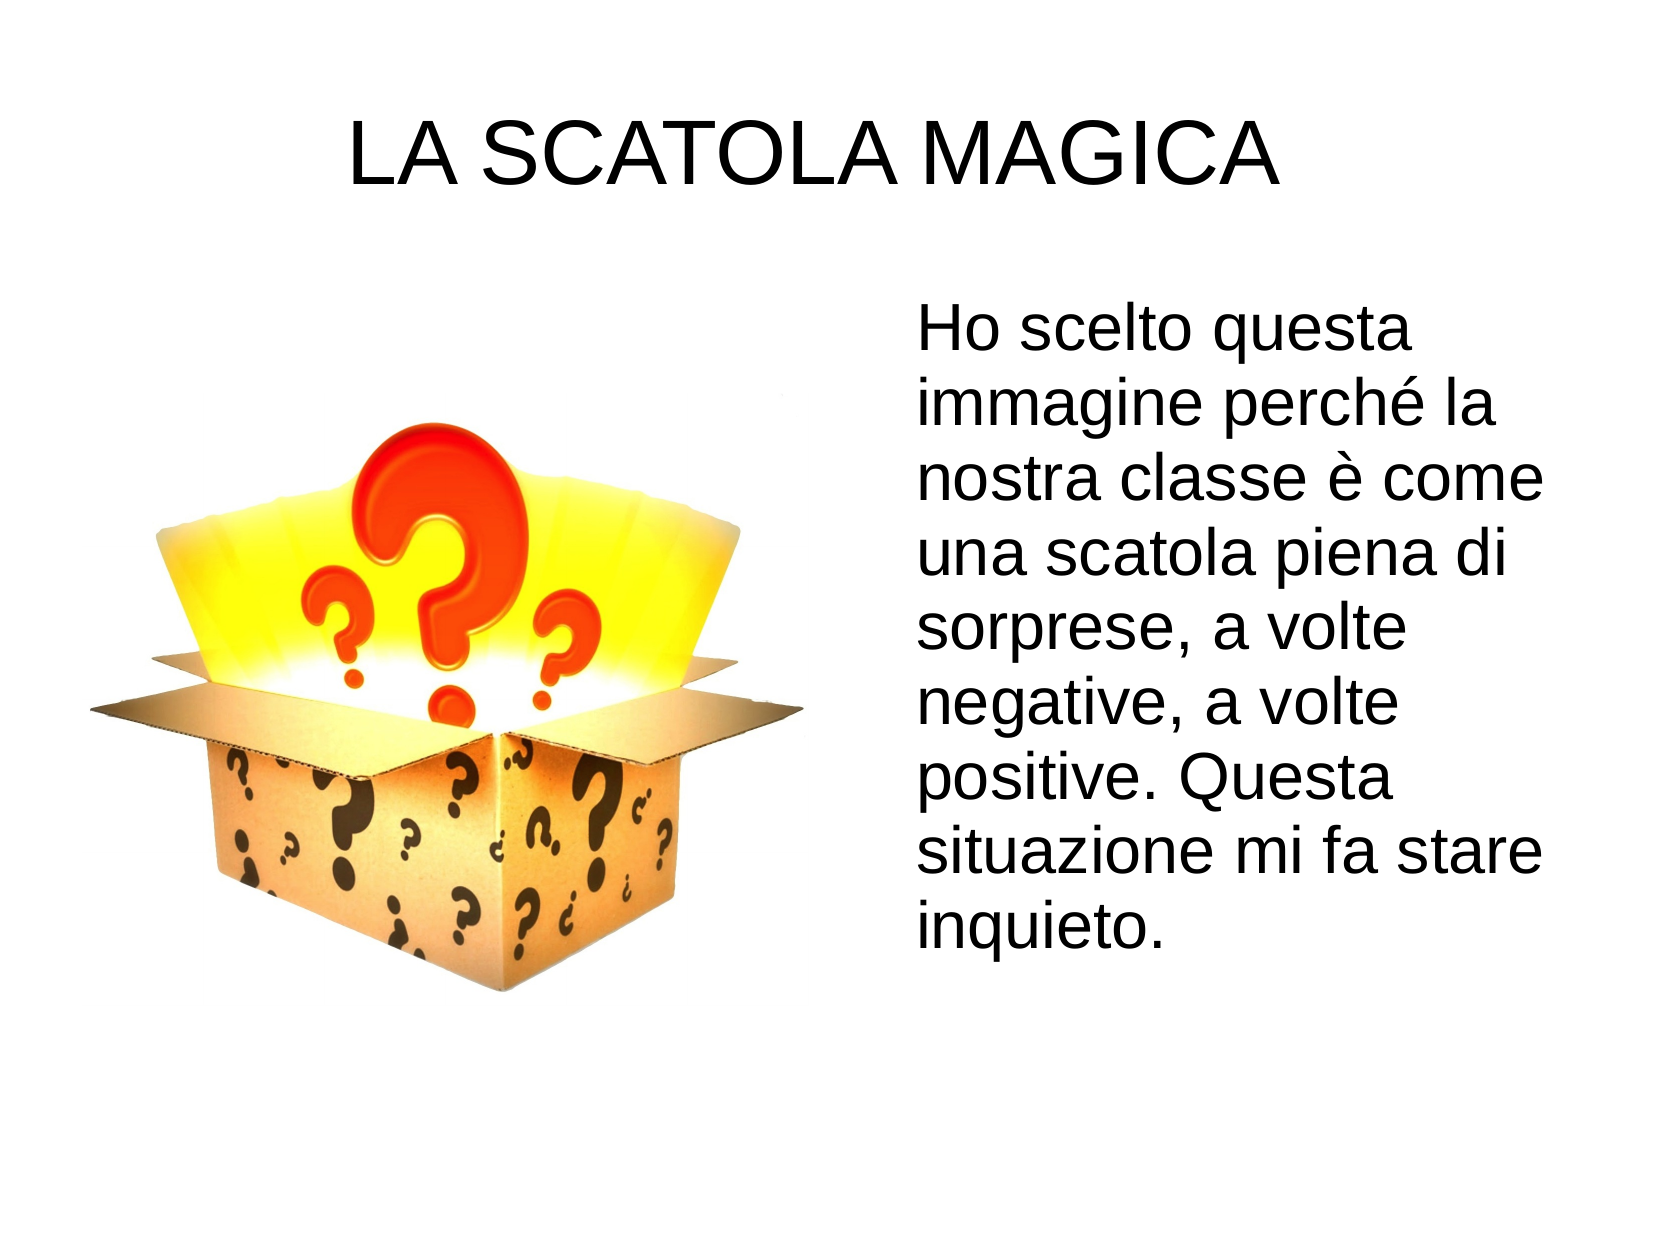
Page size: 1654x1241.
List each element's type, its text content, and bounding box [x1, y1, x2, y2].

list Ho scelto questa immagine perché la nostra classe è come una scatola piena di sorprese, a volte negative, a volte positive. Questa situazione mi fa stare inquieto. [845, 290, 1572, 1109]
title LA SCATOLA MAGICA [82, 49, 1571, 257]
picture [82, 393, 809, 1006]
